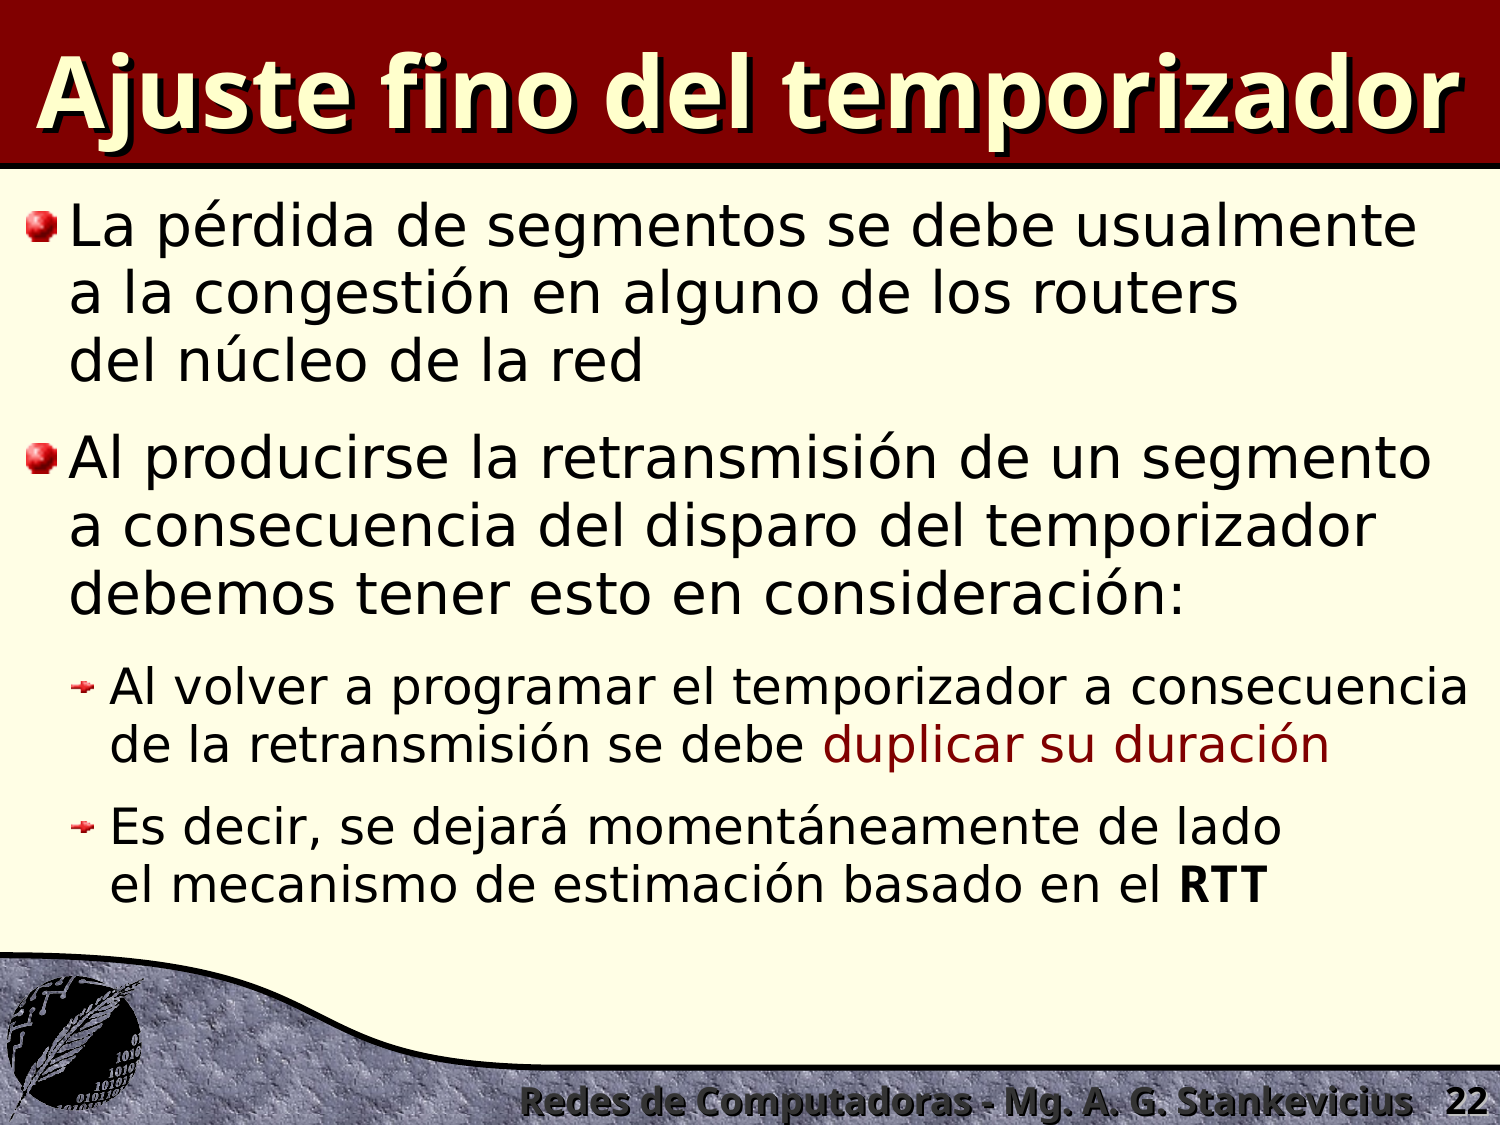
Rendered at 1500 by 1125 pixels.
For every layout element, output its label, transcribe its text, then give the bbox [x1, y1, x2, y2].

picture [1047, 1100, 1054, 1110]
picture [0, 959, 1500, 1125]
picture [790, 1100, 795, 1110]
list La pérdida de segmentos se debe usualmente a la congestión en alguno de los routers del núcleo de la red Al producirse la retransmisión de un segmento a consecuencia del disparo del temporizador debemos tener esto en consideración: Al volver a programar el temporizador a consecuencia de la retransmisión se debe duplicar su duración Es decir, se dejará momentáneamente de lado el mecanismo de estimación basado en el RTT [11, 192, 1486, 921]
title Ajuste fino del temporizador [15, 5, 1485, 160]
